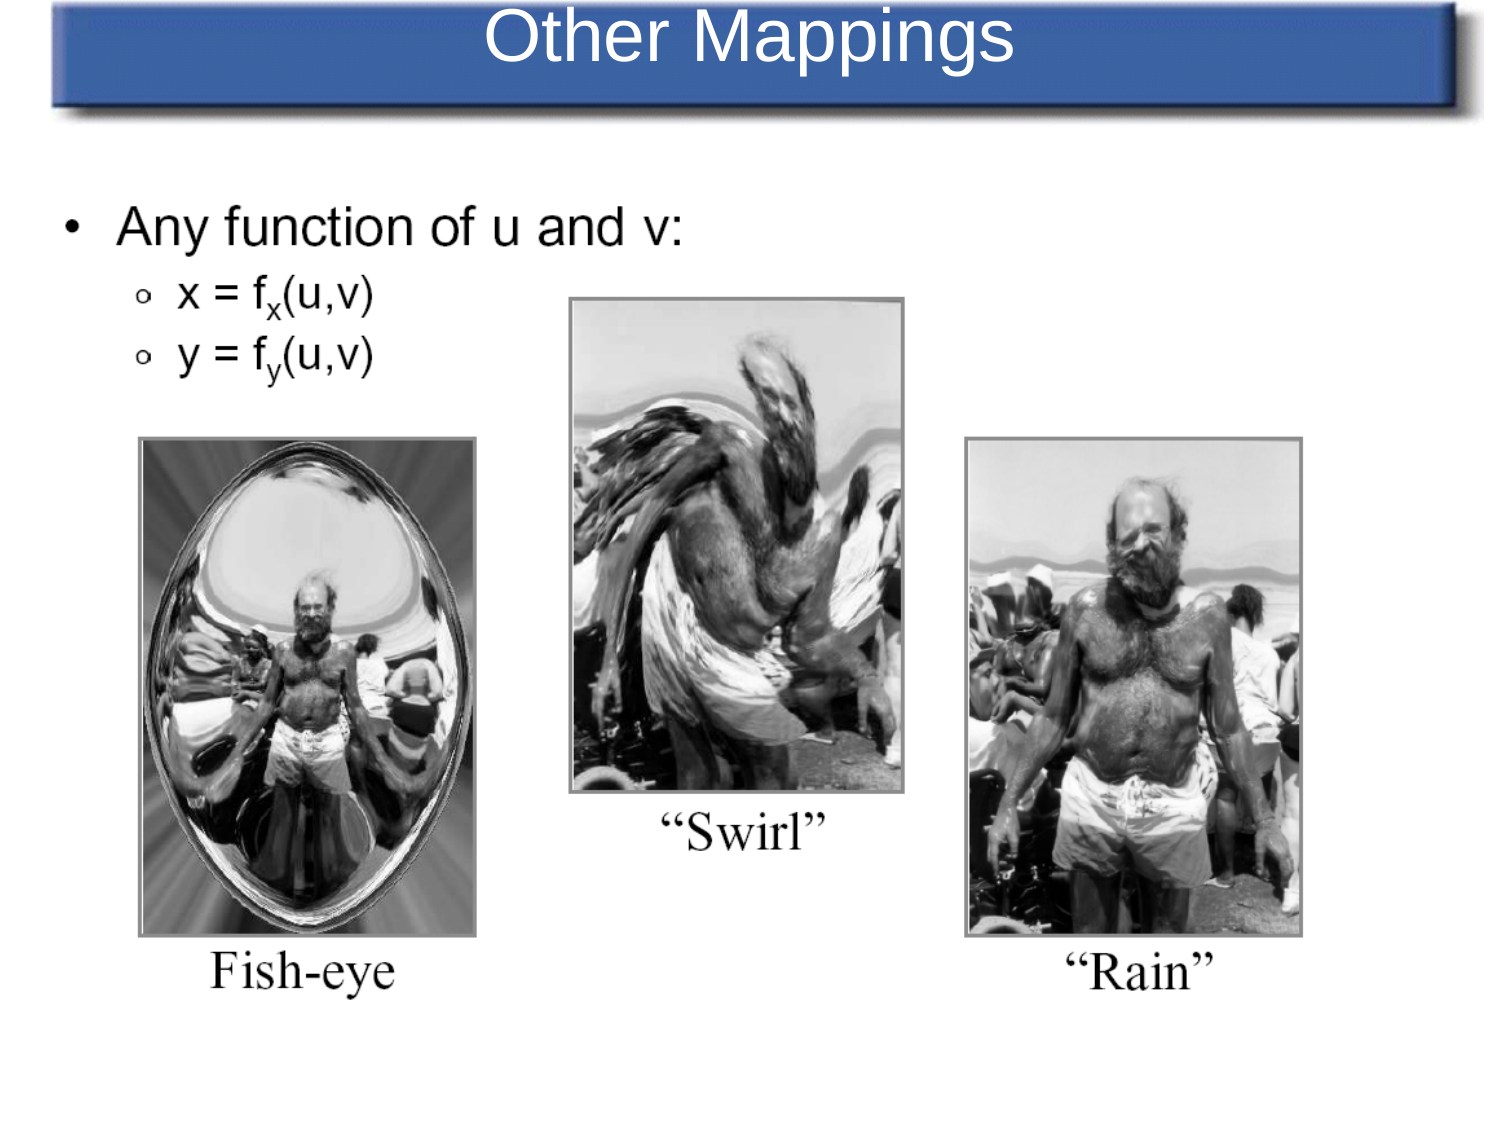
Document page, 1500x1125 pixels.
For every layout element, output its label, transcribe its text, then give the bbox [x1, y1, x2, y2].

title Other Mappings [75, 0, 1426, 85]
picture [54, 187, 1329, 1005]
picture [50, 0, 1484, 127]
